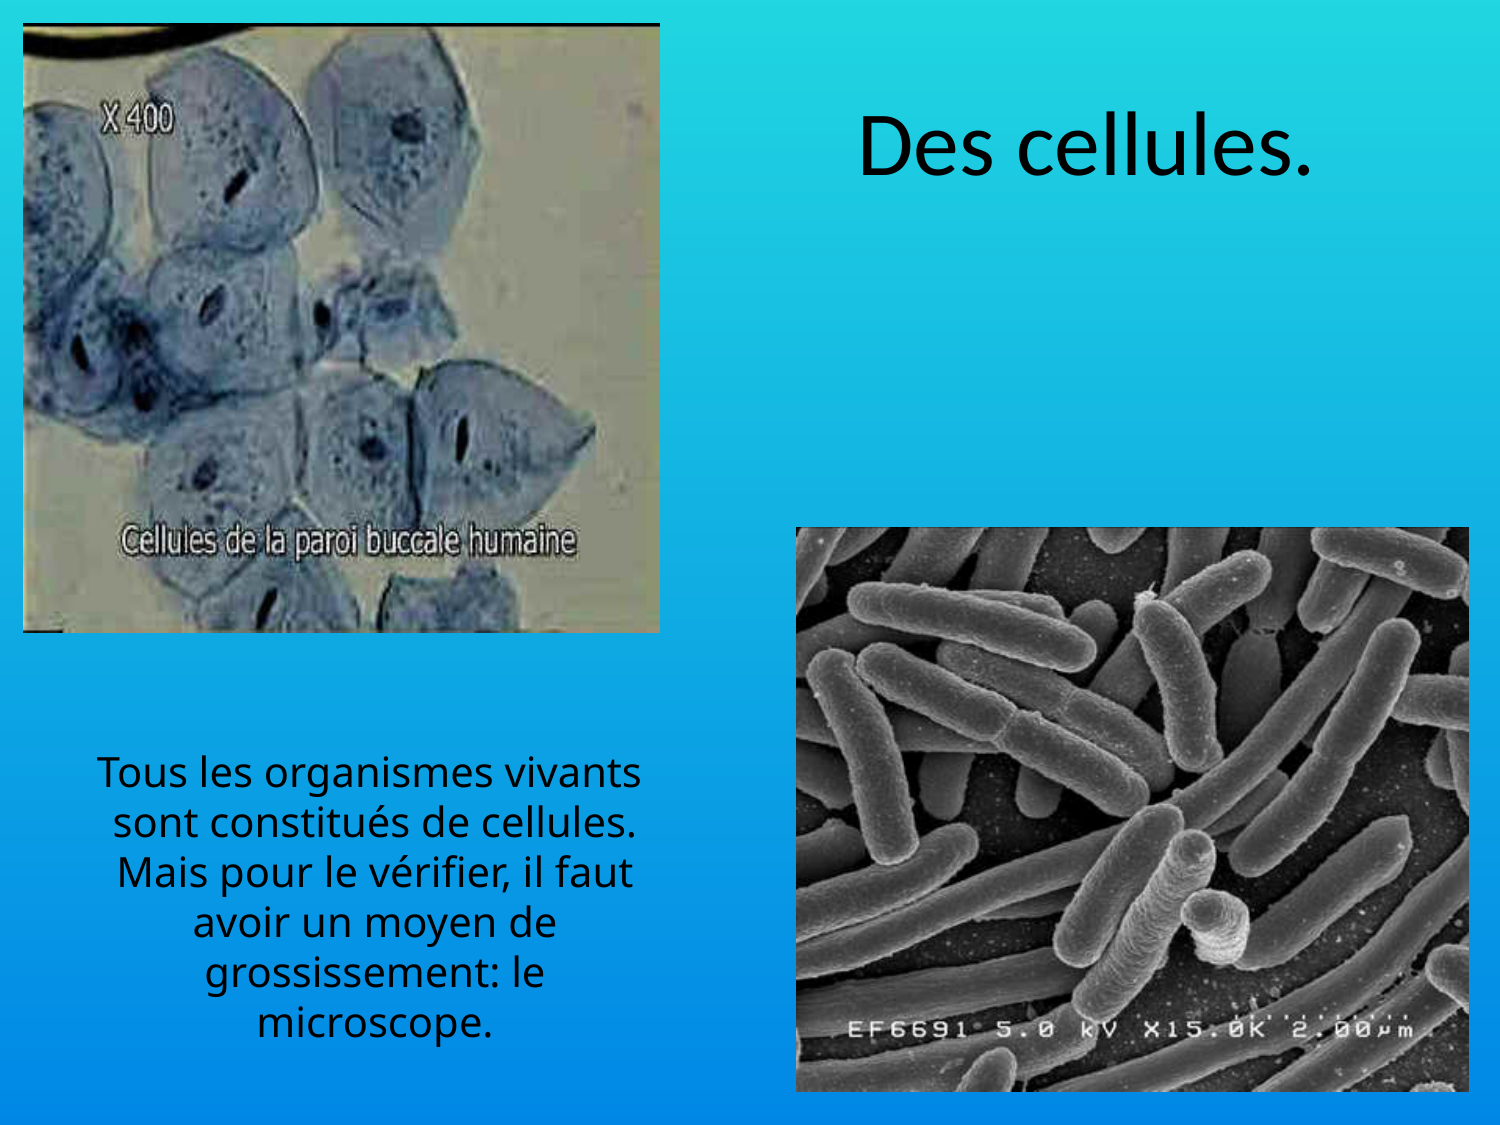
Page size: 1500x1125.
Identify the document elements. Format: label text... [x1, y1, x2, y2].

text_box Tous les organismes vivants sont constitués de cellules. Mais pour le vérifier, il faut avoir un moyen de grossissement: le microscope. [70, 738, 680, 1054]
picture [796, 528, 1469, 1092]
title Des cellules. [750, 45, 1425, 233]
picture [0, 23, 1500, 632]
